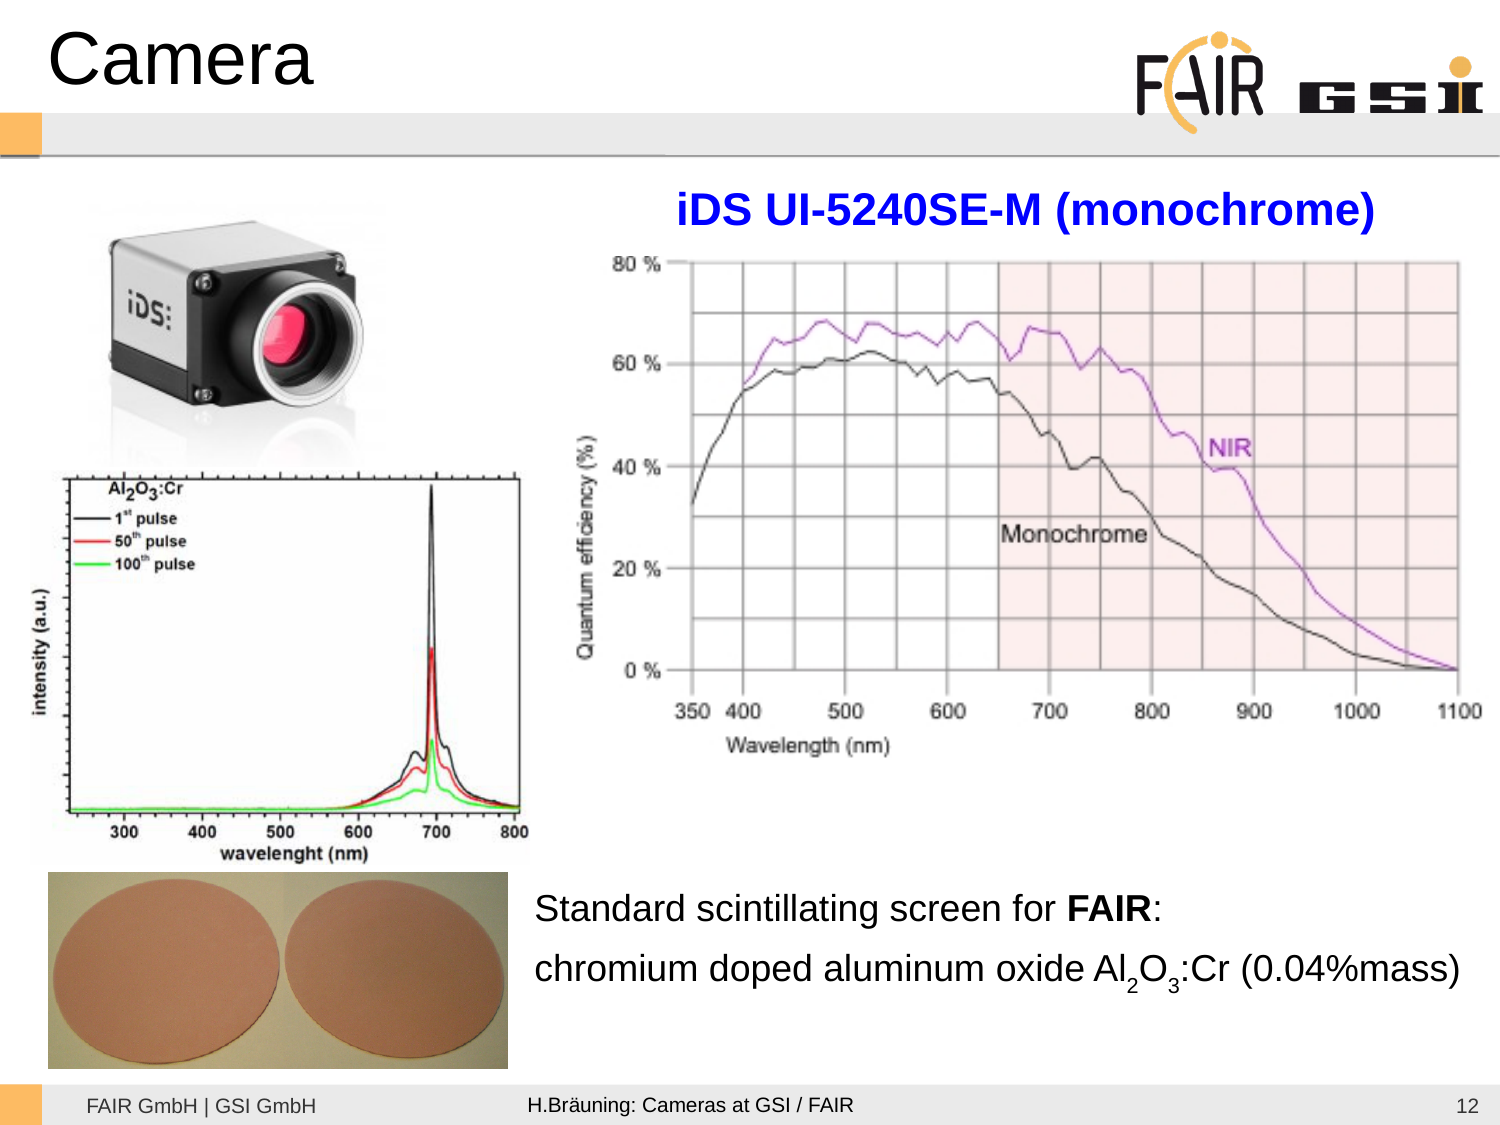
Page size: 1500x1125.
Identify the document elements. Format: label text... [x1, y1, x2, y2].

picture [23, 200, 538, 869]
text_box Standard scintillating screen for FAIR: chromium doped aluminum oxide Al2O3:Cr (0.04%mass) [519, 879, 1476, 1006]
picture [1136, 29, 1264, 136]
text_box iDS UI-5240SE-M (monochrome) [661, 176, 1392, 243]
picture [1298, 54, 1484, 113]
picture [48, 872, 508, 1069]
picture [566, 256, 1489, 760]
title Camera [47, 0, 1117, 119]
